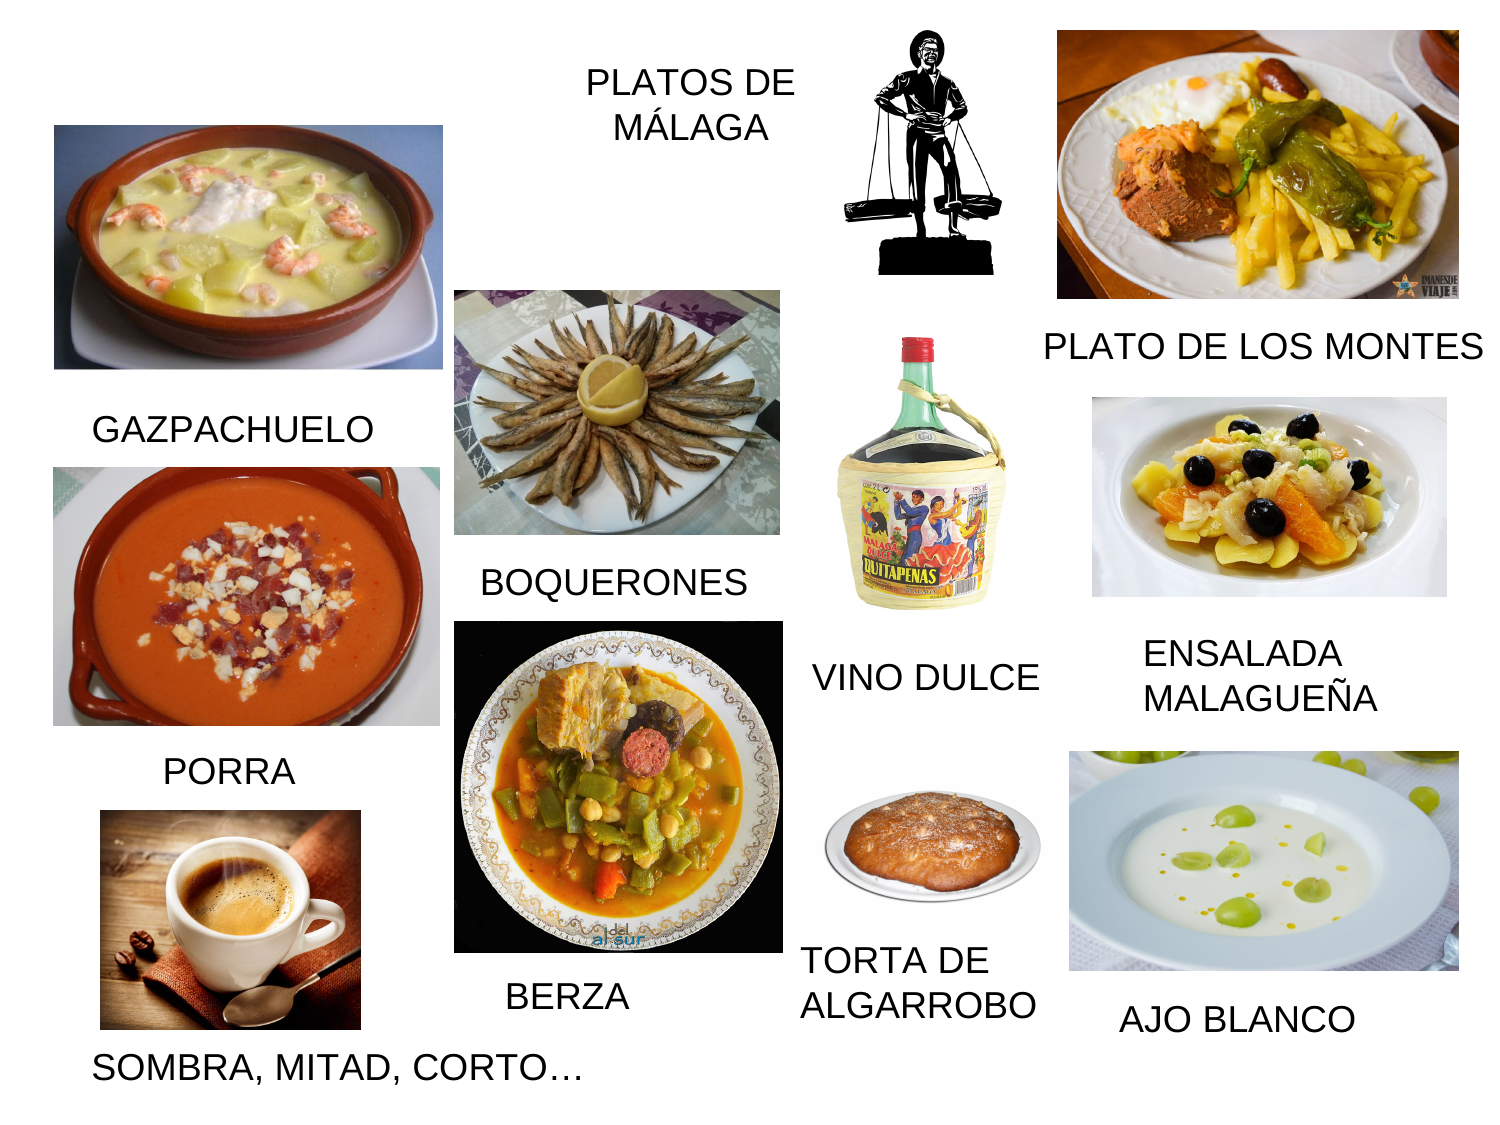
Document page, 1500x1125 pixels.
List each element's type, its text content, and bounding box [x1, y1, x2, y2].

text_box ENSALADA MALAGUEÑA [1128, 621, 1500, 727]
text_box BERZA [490, 964, 645, 1025]
title PLATOS DE MÁLAGA [525, 45, 844, 161]
picture [1057, 30, 1459, 299]
picture [844, 30, 1002, 275]
text_box PLATO DE LOS MONTES [1028, 314, 1500, 375]
text_box GAZPACHUELO [76, 397, 390, 458]
picture [53, 125, 443, 370]
text_box SOMBRA, MITAD, CORTO… [76, 1034, 601, 1096]
picture [53, 467, 440, 726]
picture [454, 290, 780, 535]
picture [1069, 751, 1459, 971]
picture [785, 337, 1058, 610]
text_box BOQUERONES [454, 550, 764, 612]
text_box TORTA DE ALGARROBO [785, 928, 1081, 1034]
picture [809, 763, 1058, 928]
picture [1092, 397, 1447, 597]
picture [454, 621, 783, 953]
text_box VINO DULCE [797, 645, 1056, 706]
picture [100, 810, 361, 1030]
text_box AJO BLANCO [1104, 987, 1372, 1049]
text_box PORRA [147, 739, 311, 800]
